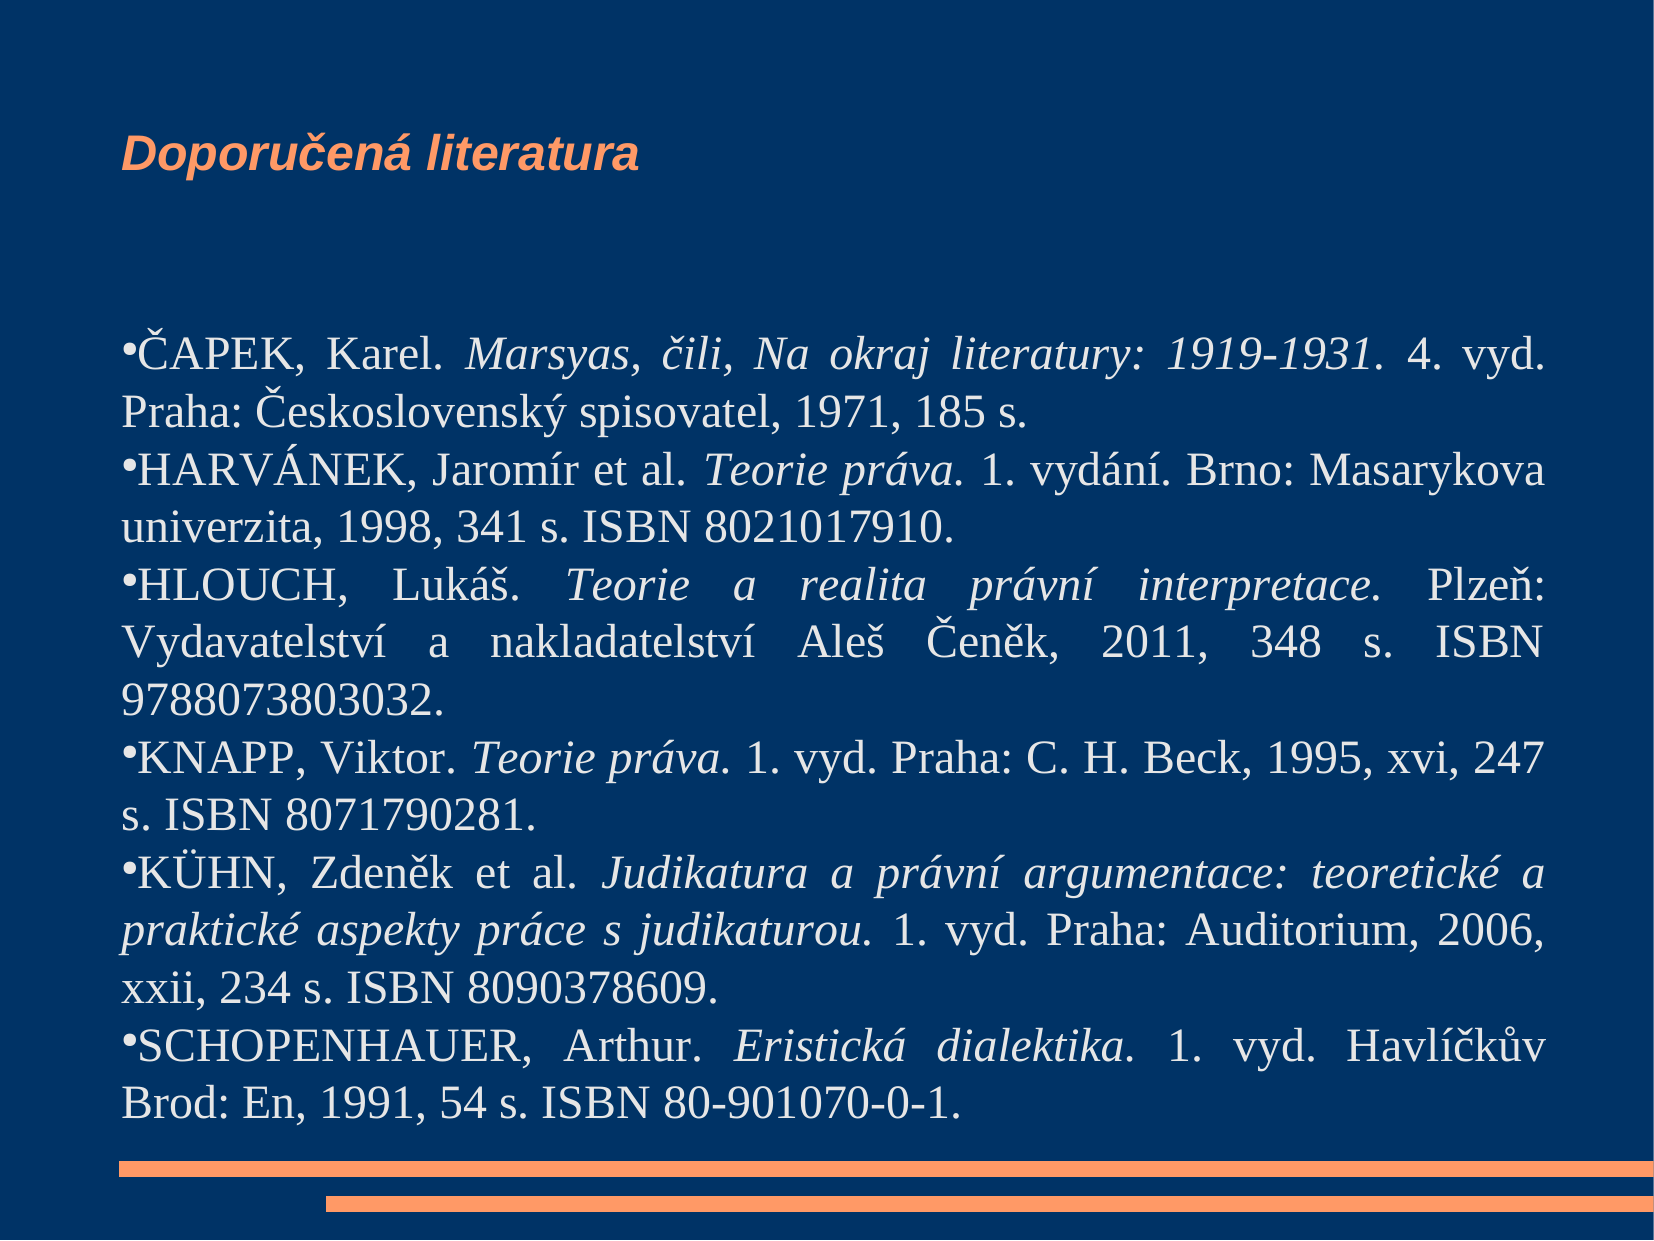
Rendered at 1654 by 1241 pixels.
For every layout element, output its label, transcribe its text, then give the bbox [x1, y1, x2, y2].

title Doporučená literatura [121, 46, 1534, 254]
list ČAPEK, Karel. Marsyas, čili, Na okraj literatury: 1919-1931. 4. vyd. Praha: Československý spisovatel, 1971, 185 s. HARVÁNEK, Jaromír et al. Teorie práva. 1. vydání. Brno: Masarykova univerzita, 1998, 341 s. ISBN 8021017910. HLOUCH, Lukáš. Teorie a realita právní interpretace. Plzeň: Vydavatelství a nakladatelství Aleš Čeněk, 2011, 348 s. ISBN 9788073803032. KNAPP, Viktor. Teorie práva. 1. vyd. Praha: C. H. Beck, 1995, xvi, 247 s. ISBN 8071790281. KÜHN, Zdeněk et al. Judikatura a právní argumentace: teoretické a praktické aspekty práce s judikaturou. 1. vyd. Praha: Auditorium, 2006, xxii, 234 s. ISBN 8090378609. SCHOPENHAUER, Arthur. Eristická dialektika. 1. vyd. Havlíčkův Brod: En, 1991, 54 s. ISBN 80-901070-0-1. [121, 322, 1561, 1132]
